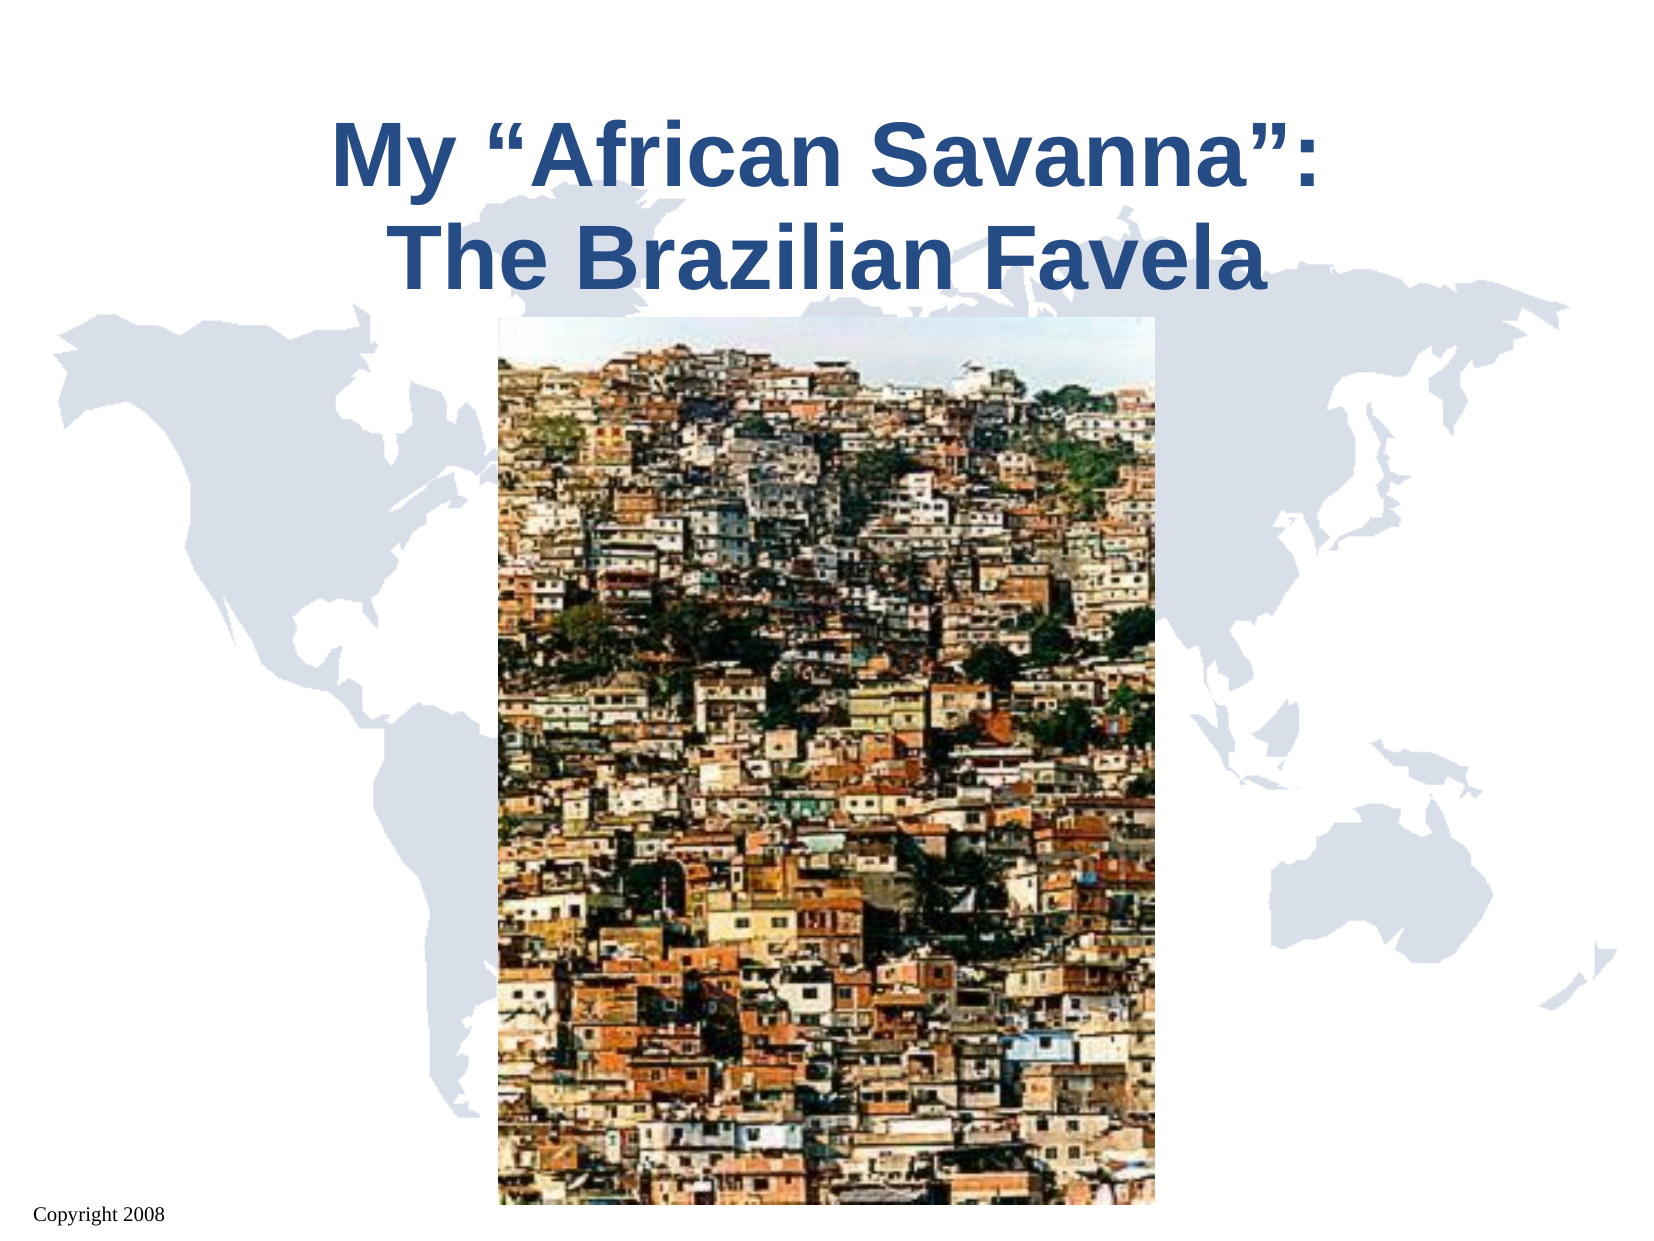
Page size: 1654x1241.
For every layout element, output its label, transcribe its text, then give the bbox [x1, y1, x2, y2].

title My “African Savanna”: The Brazilian Favela [121, 99, 1534, 314]
picture [28, 99, 1645, 1205]
